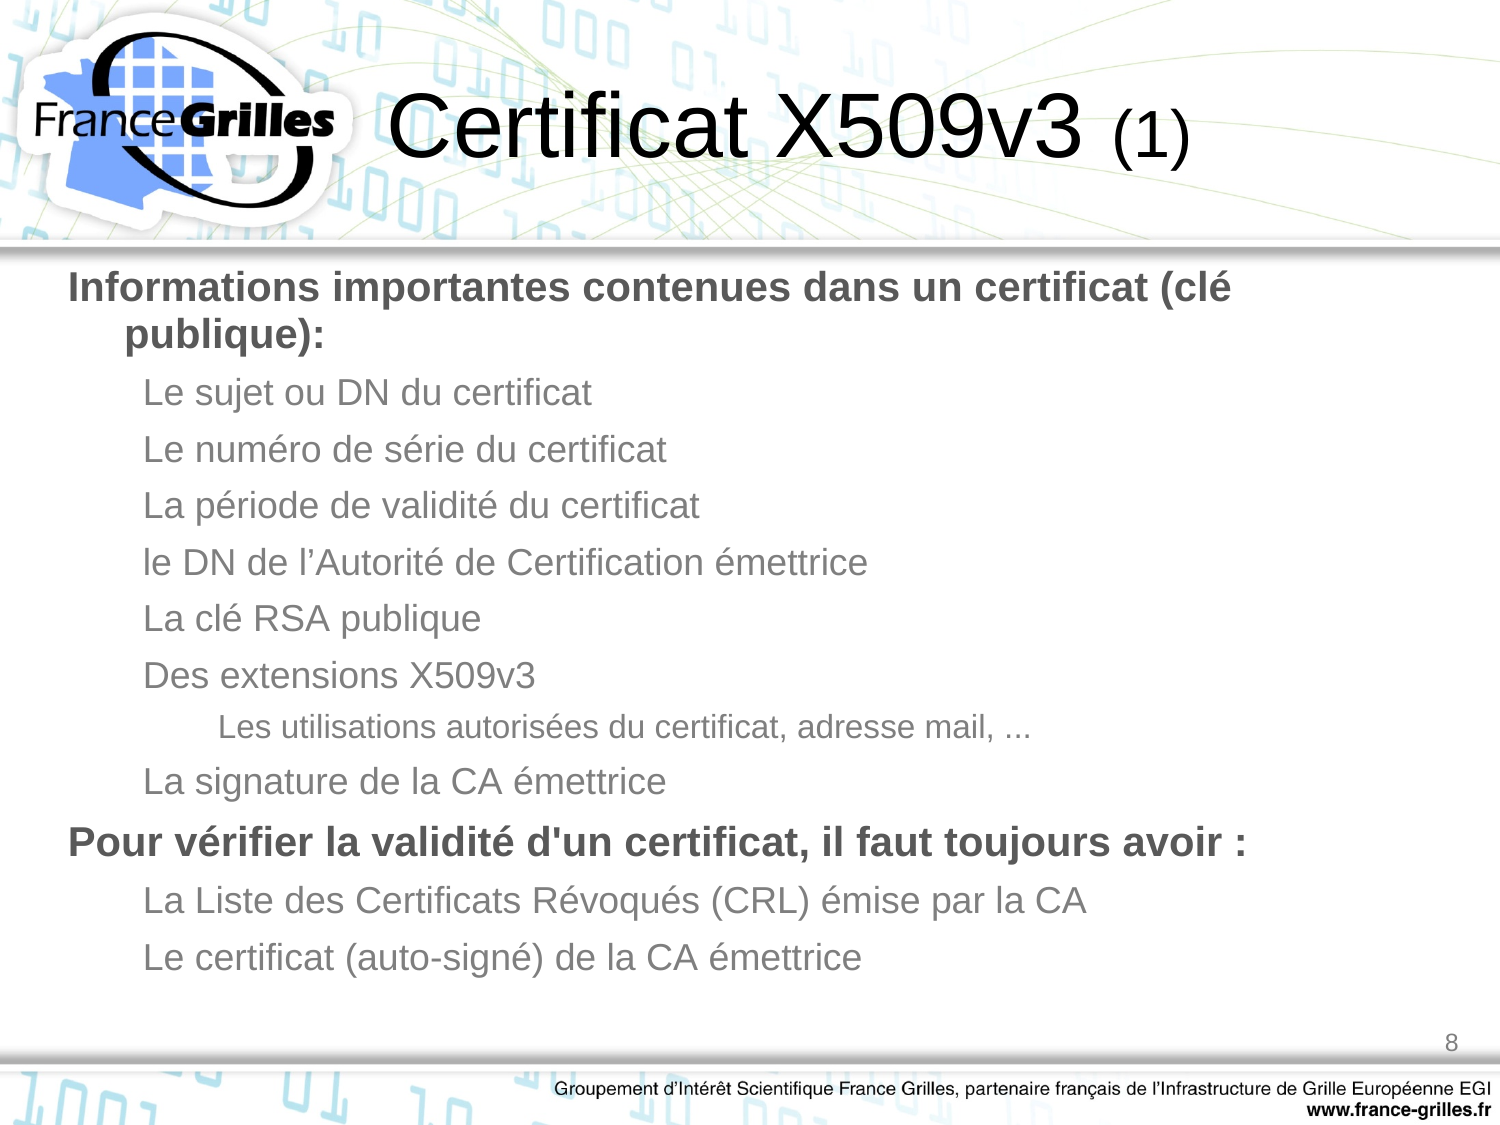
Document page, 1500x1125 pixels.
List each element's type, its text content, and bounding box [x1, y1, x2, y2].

title Certificat X509v3 (1) [372, 7, 1459, 244]
picture [0, 0, 1500, 1125]
list Informations importantes contenues dans un certificat (clé publique): Le sujet ou DN du certificat Le numéro de série du certificat La période de validité du certificat le DN de l’Autorité de Certification émettrice La clé RSA publique Des extensions X509v3 Les utilisations autorisées du certificat, adresse mail, ... La signature de la CA émettrice Pour vérifier la validité d'un certificat, il faut toujours avoir : La Liste des Certificats Révoqués (CRL) émise par la CA Le certificat (auto-signé) de la CA émettrice [53, 256, 1459, 1054]
